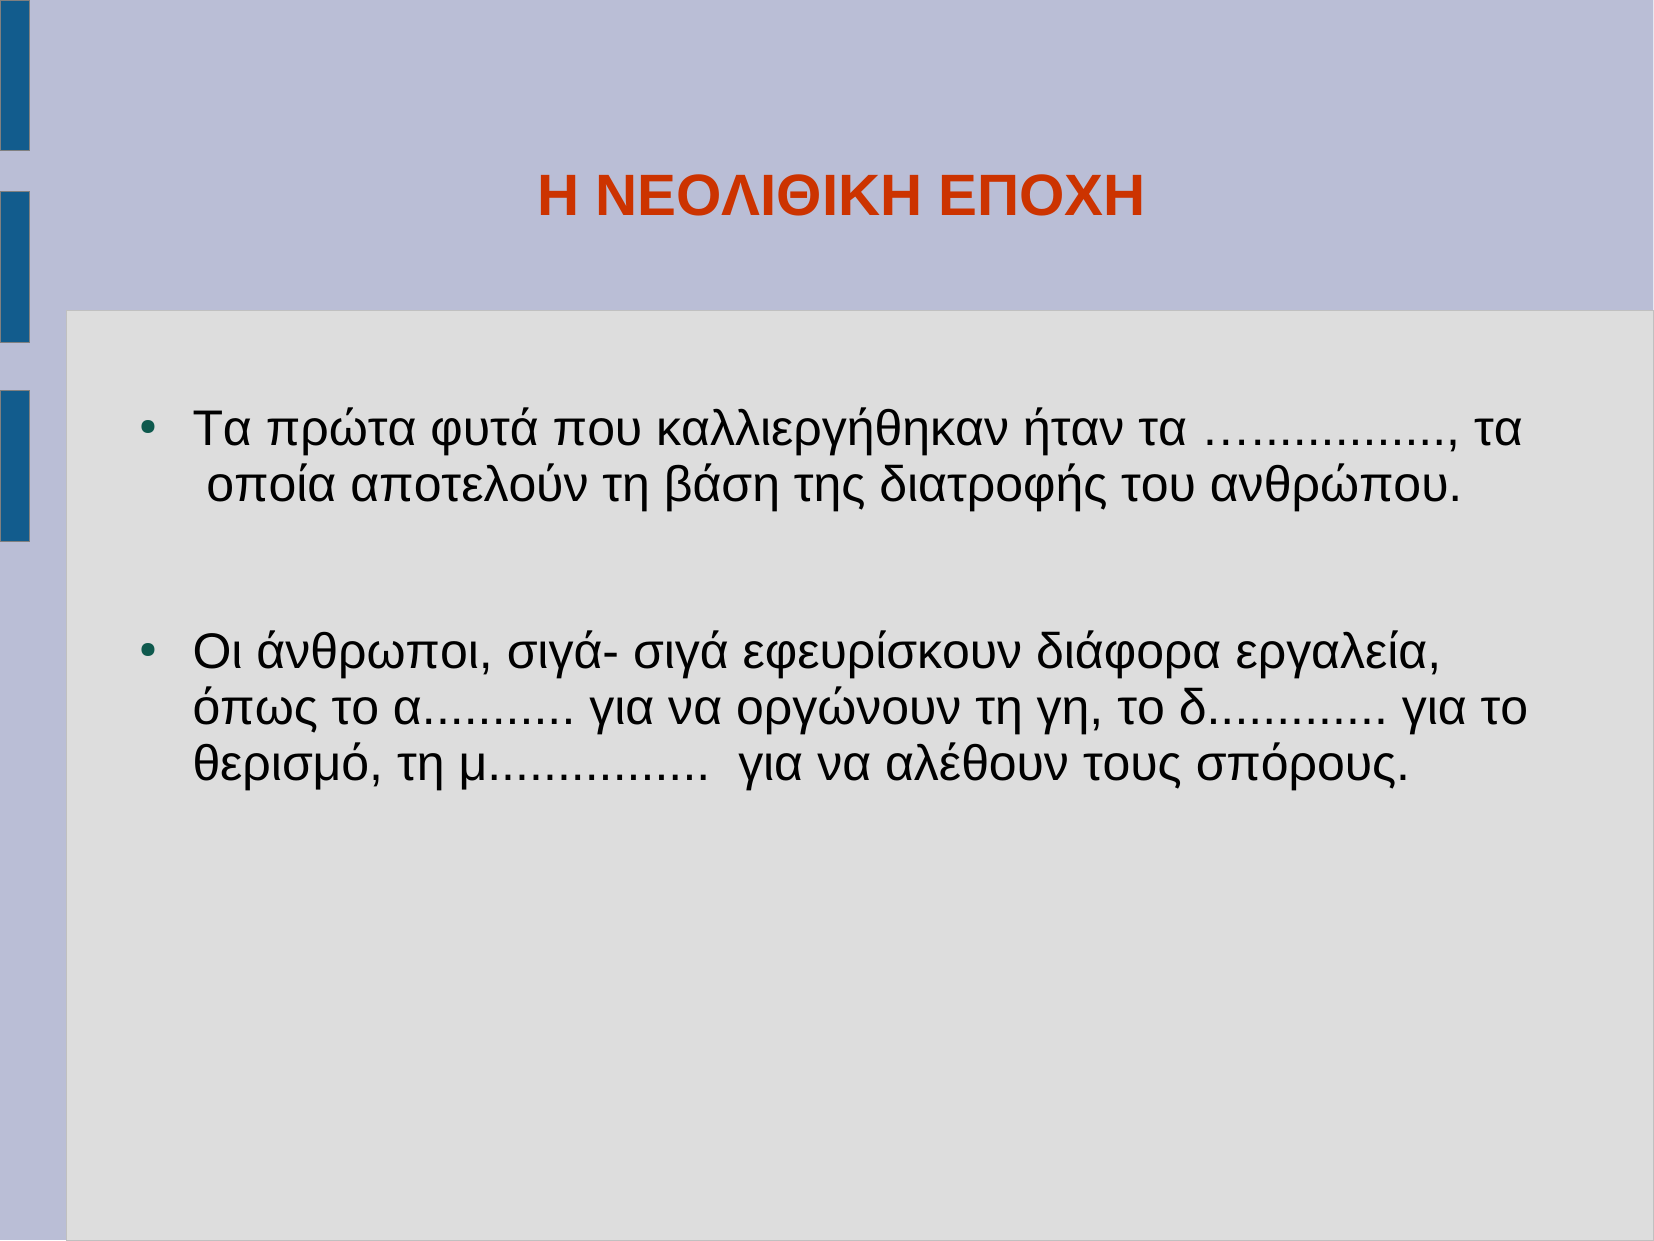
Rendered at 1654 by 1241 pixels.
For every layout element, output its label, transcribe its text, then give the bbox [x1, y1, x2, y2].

title Η ΝΕΟΛIΘIΚΗ ΕΠΟΧΗ [121, 91, 1534, 299]
list Τα πρώτα φυτά που καλλιεργήθηκαν ήταν τα ….............., τα οποία αποτελούν τη βάση της διατροφής του ανθρώπου. Οι άνθρωποι, σιγά- σιγά εφευρίσκουν διάφορα εργαλεία, όπως το α........... για να οργώνουν τη γη, το δ............. για το θερισμό, τη μ................ για να αλέθουν τους σπόρους. [121, 344, 1534, 1127]
